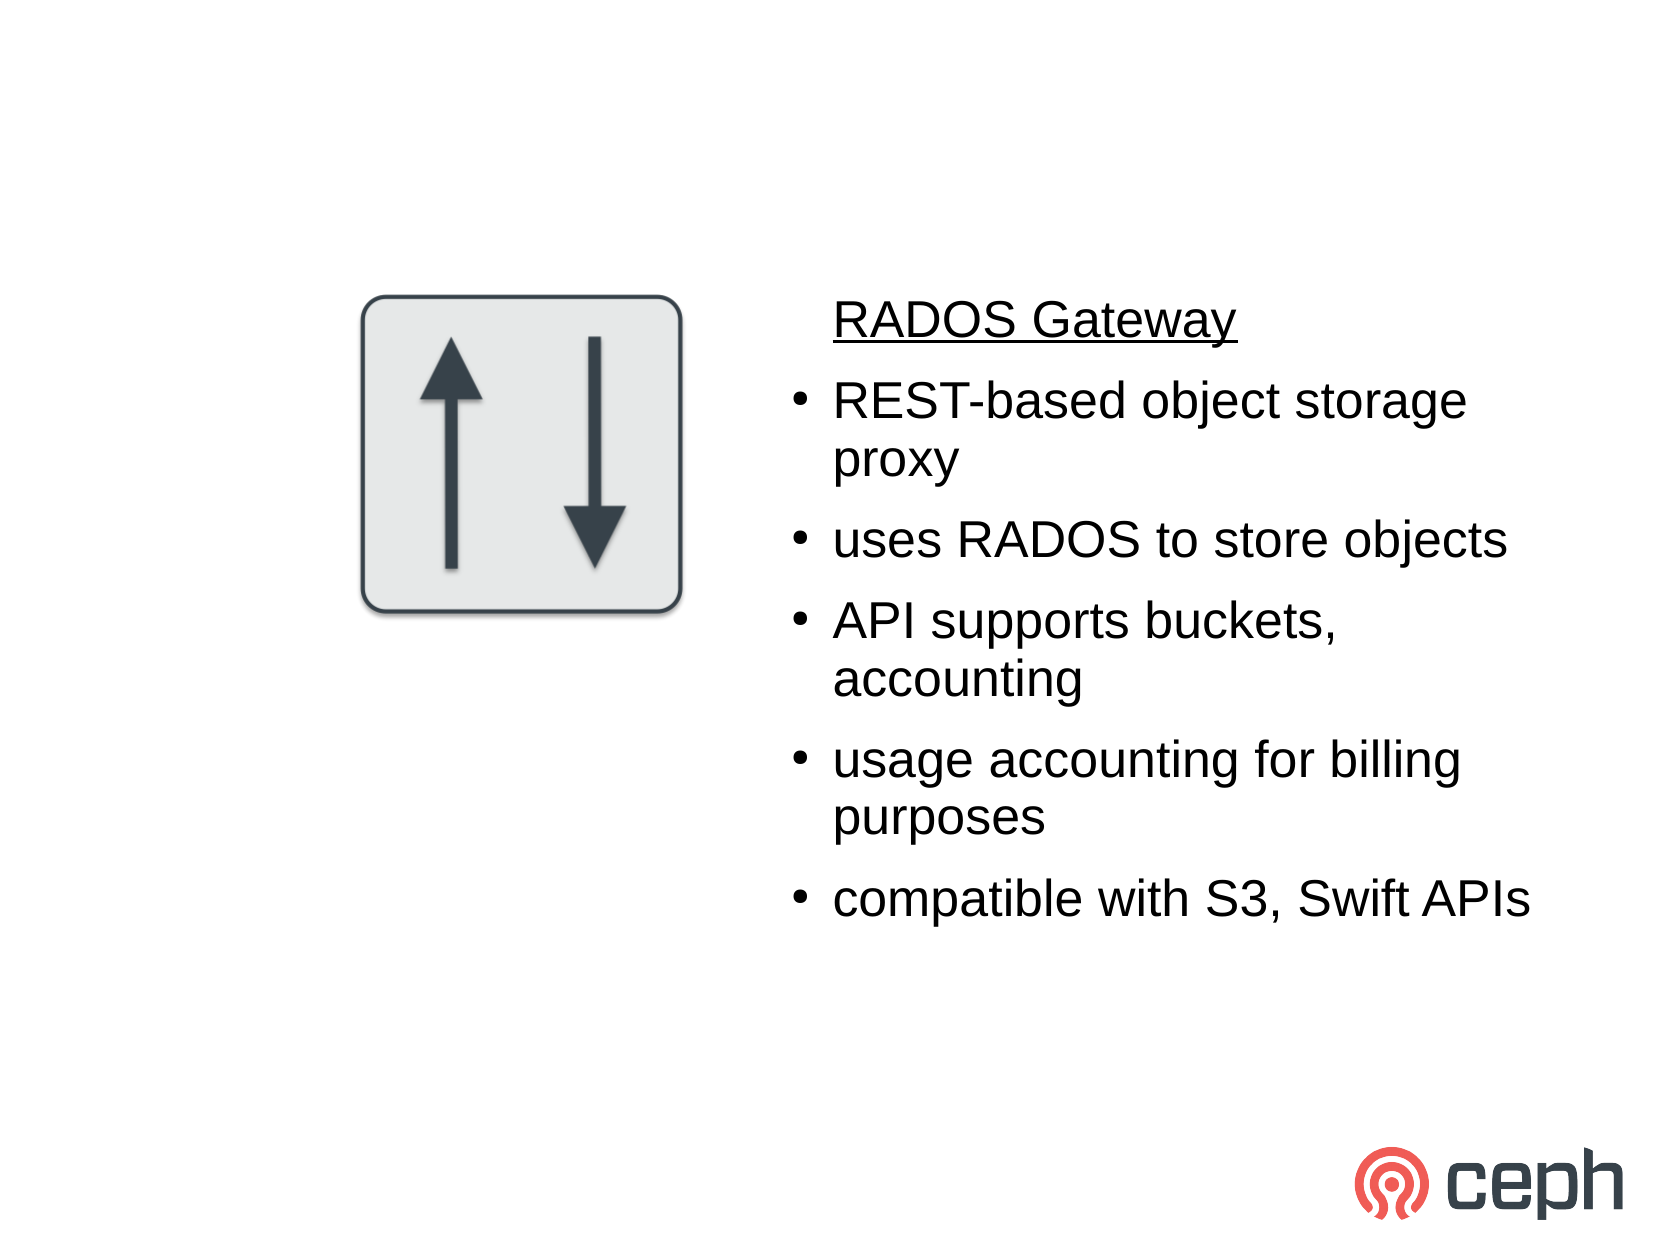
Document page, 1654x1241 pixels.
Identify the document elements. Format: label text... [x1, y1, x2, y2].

picture [1308, 1100, 1654, 1241]
list RADOS Gateway REST-based object storage proxy uses RADOS to store objects API supports buckets, accounting usage accounting for billing purposes compatible with S3, Swift APIs [777, 290, 1543, 976]
picture [337, 226, 709, 685]
